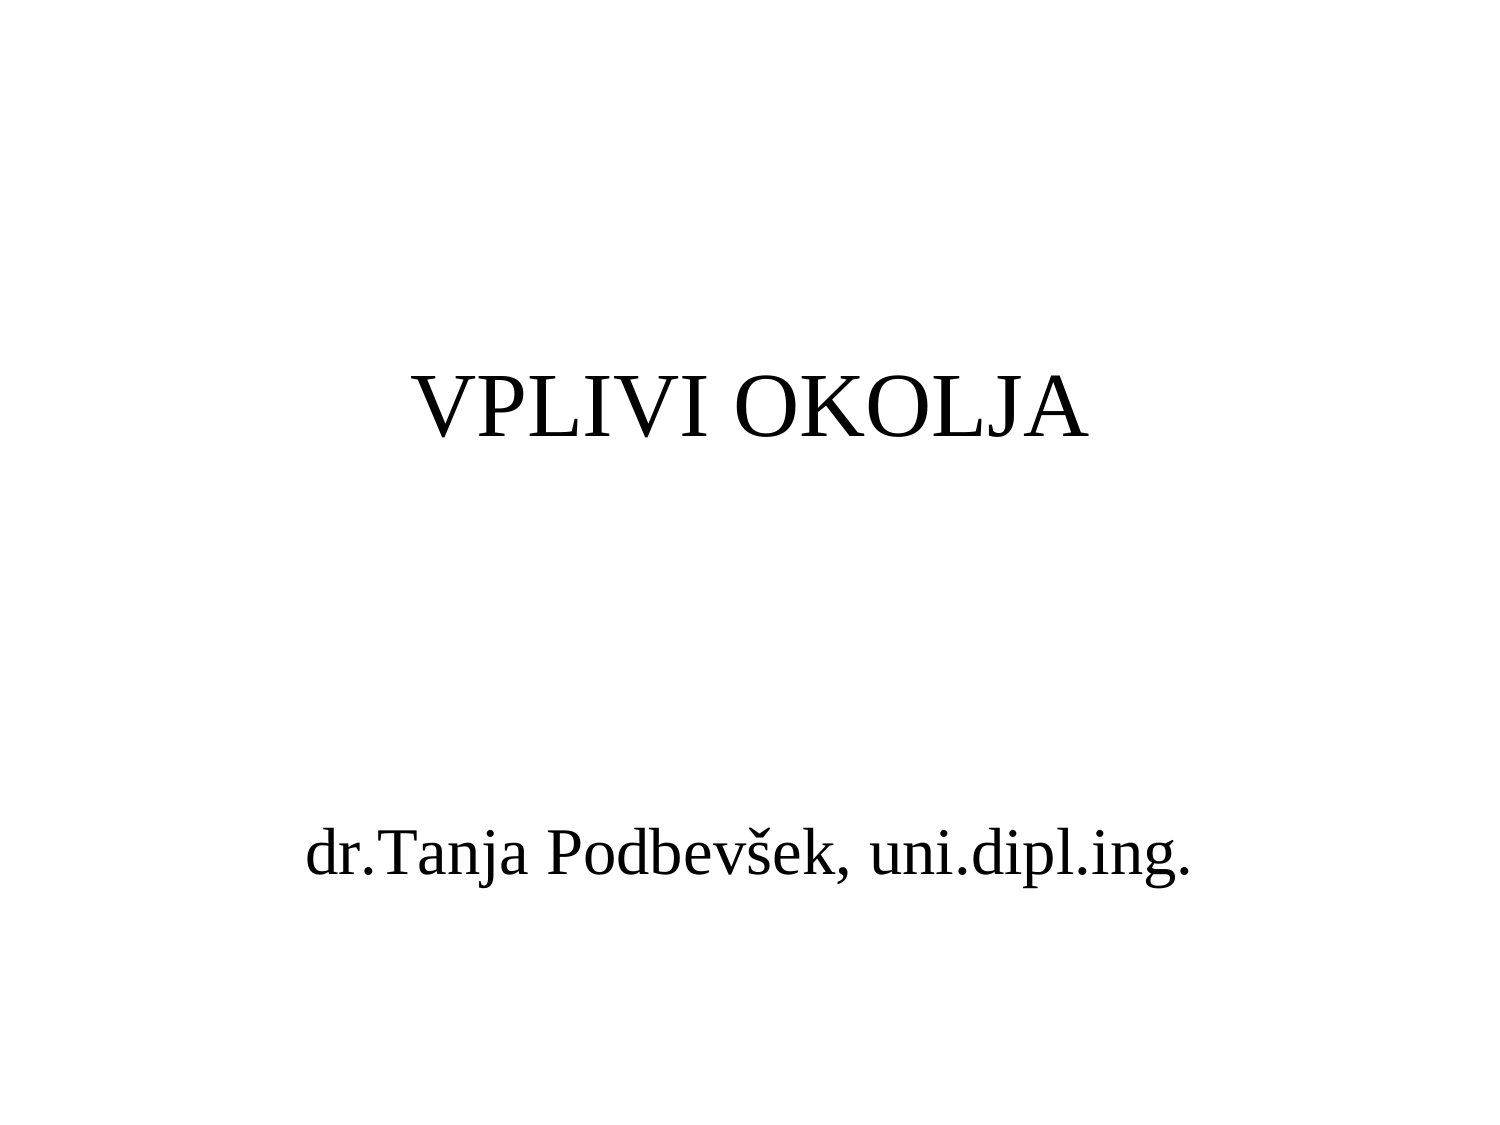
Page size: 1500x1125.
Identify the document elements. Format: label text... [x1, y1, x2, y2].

text_box dr.Tanja Podbevšek, uni.dipl.ing. [225, 800, 1276, 1088]
title VPLIVI OKOLJA [112, 137, 1388, 663]
